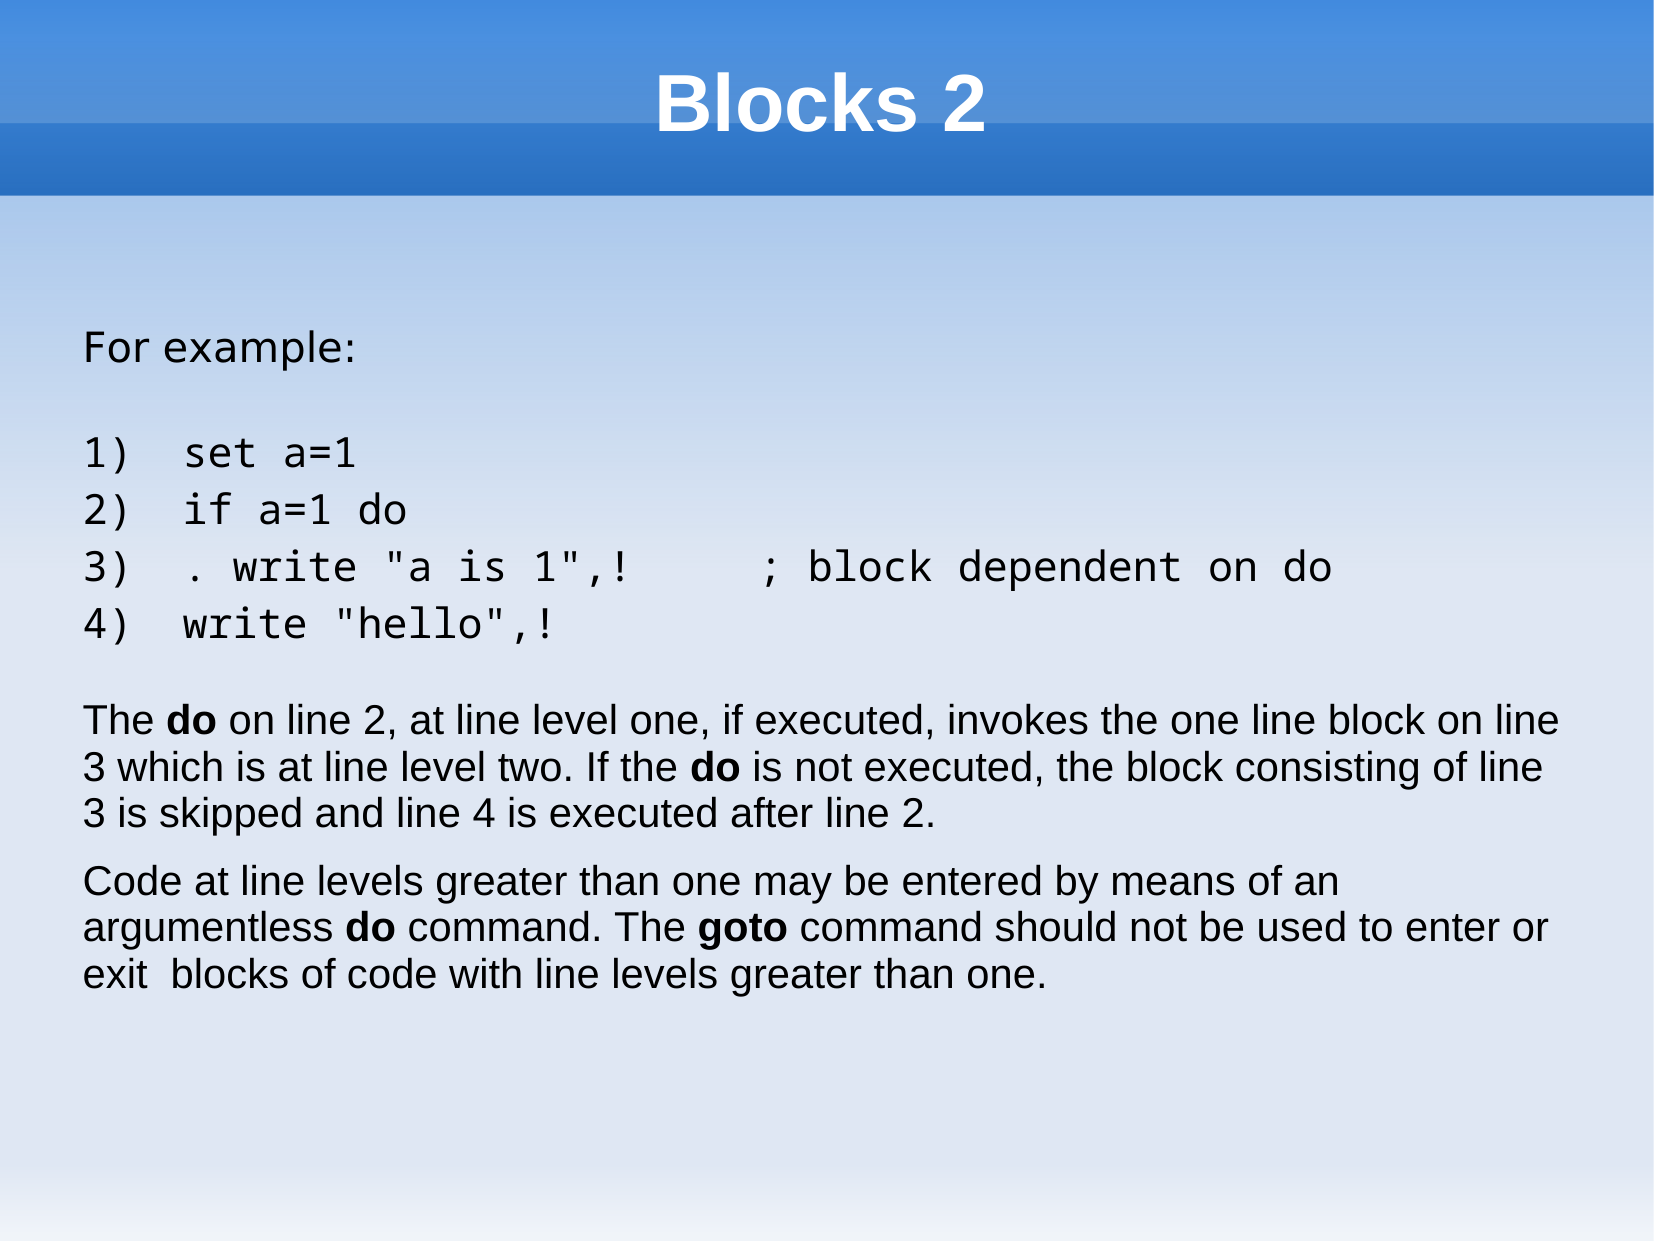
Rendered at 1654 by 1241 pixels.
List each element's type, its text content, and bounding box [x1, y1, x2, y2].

picture [0, 0, 1654, 1241]
subtitle For example: set a=1 if a=1 do . write "a is 1",! ; block dependent on do write "hello",! The do on line 2, at line level one, if executed, invokes the one line block on line 3 which is at line level two. If the do is not executed, the block consisting of line 3 is skipped and line 4 is executed after line 2. Code at line levels greater than one may be entered by means of an argumentless do command. The goto command should not be used to enter or exit blocks of code with line levels greater than one. [82, 290, 1571, 1109]
title Blocks 2 [76, 0, 1565, 208]
